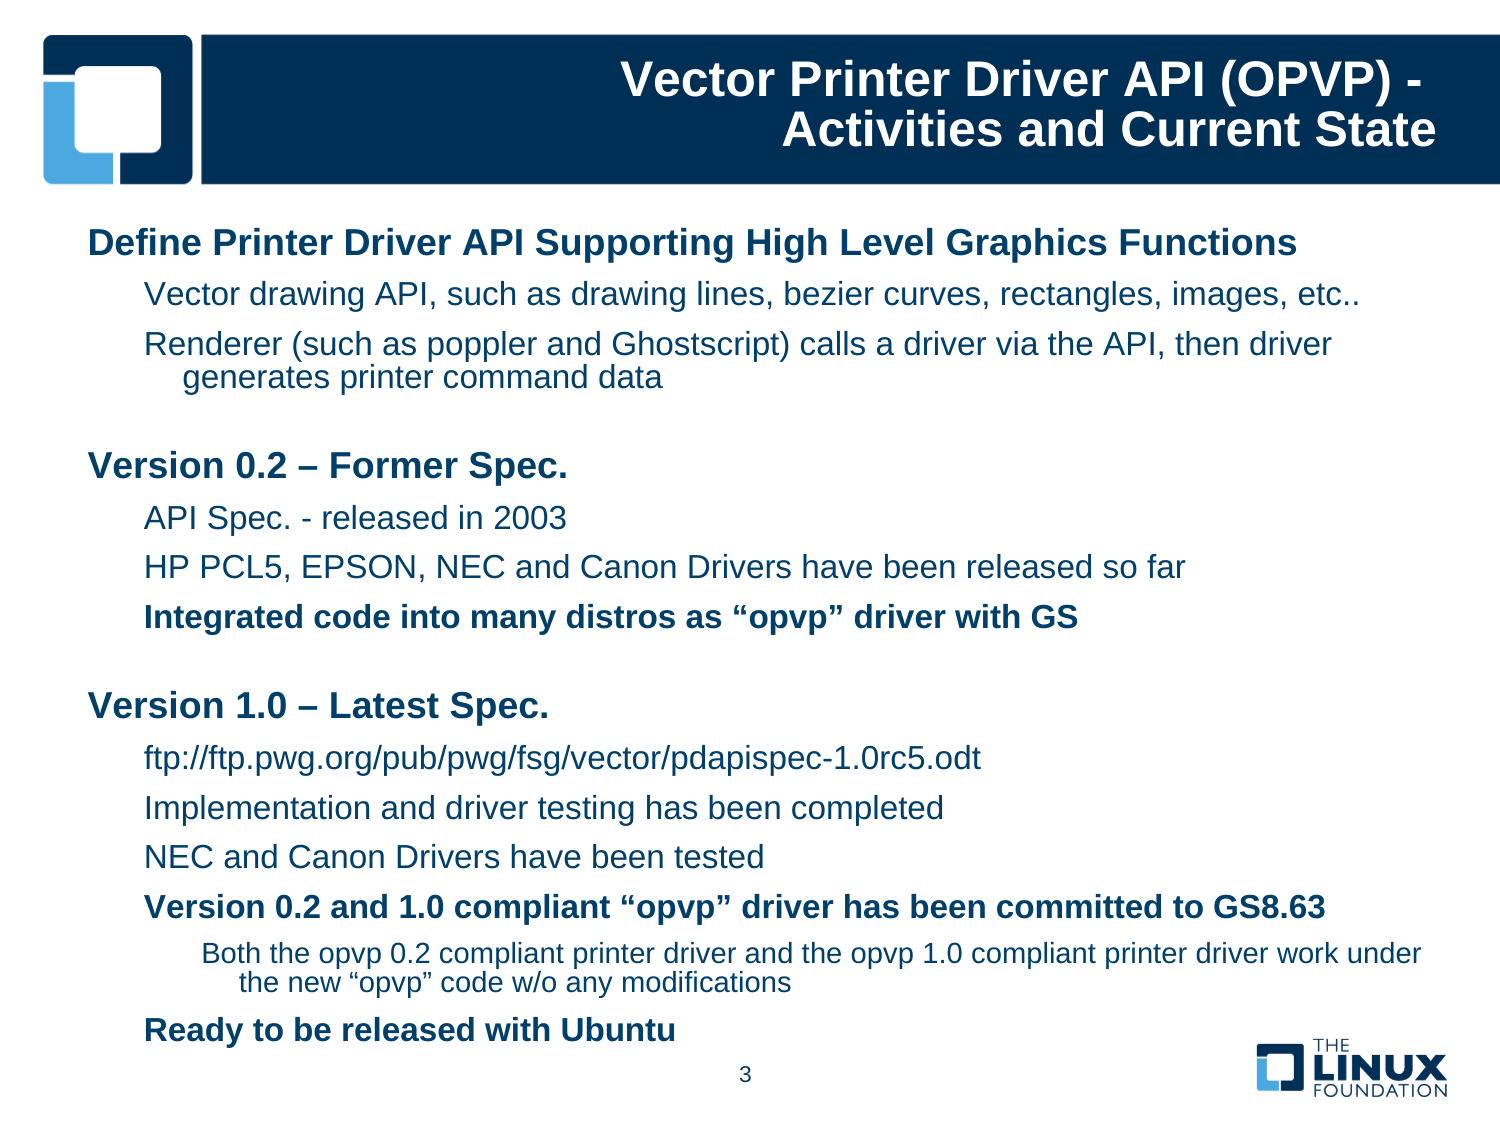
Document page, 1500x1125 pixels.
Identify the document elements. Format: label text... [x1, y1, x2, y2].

picture [0, 0, 1500, 1125]
list Define Printer Driver API Supporting High Level Graphics Functions Vector drawing API, such as drawing lines, bezier curves, rectangles, images, etc.. Renderer (such as poppler and Ghostscript) calls a driver via the API, then driver generates printer command data Version 0.2 – Former Spec. API Spec. - released in 2003 HP PCL5, EPSON, NEC and Canon Drivers have been released so far Integrated code into many distros as “opvp” driver with GS Version 1.0 – Latest Spec. ftp://ftp.pwg.org/pub/pwg/fsg/vector/pdapispec-1.0rc5.odt Implementation and driver testing has been completed NEC and Canon Drivers have been tested Version 0.2 and 1.0 compliant “opvp” driver has been committed to GS8.63 Both the opvp 0.2 compliant printer driver and the opvp 1.0 compliant printer driver work under the new “opvp” code w/o any modifications Ready to be released with Ubuntu [87, 224, 1450, 1062]
title Vector Printer Driver API (OPVP) - Activities and Current State [249, 44, 1438, 168]
